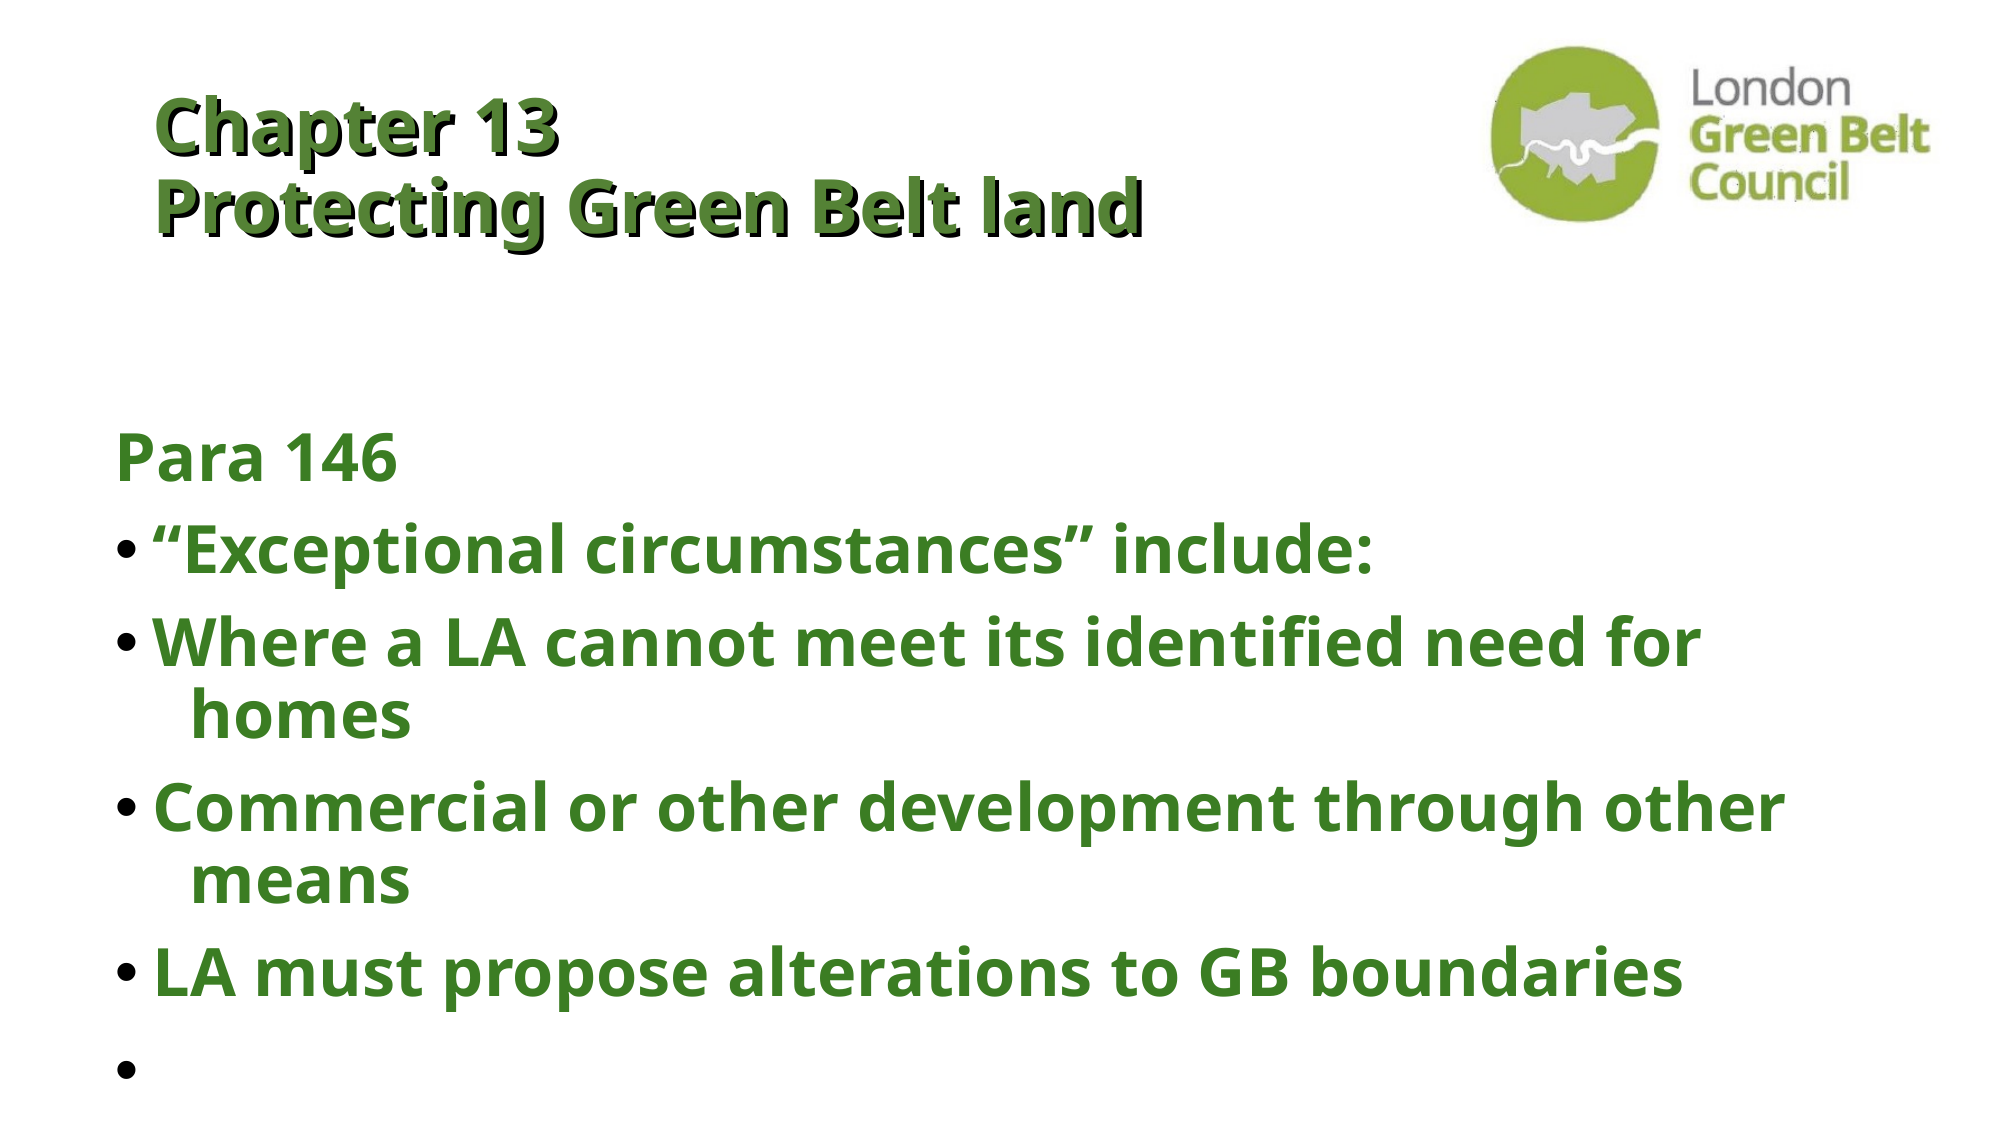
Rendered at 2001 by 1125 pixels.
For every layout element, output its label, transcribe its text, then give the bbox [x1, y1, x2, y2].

title Chapter 13 Protecting Green Belt land [137, 59, 1863, 278]
picture [1465, 38, 1971, 240]
list Para 146 “Exceptional circumstances” include: Where a LA cannot meet its identified need for homes Commercial or other development through other means LA must propose alterations to GB boundaries [99, 415, 1940, 1125]
